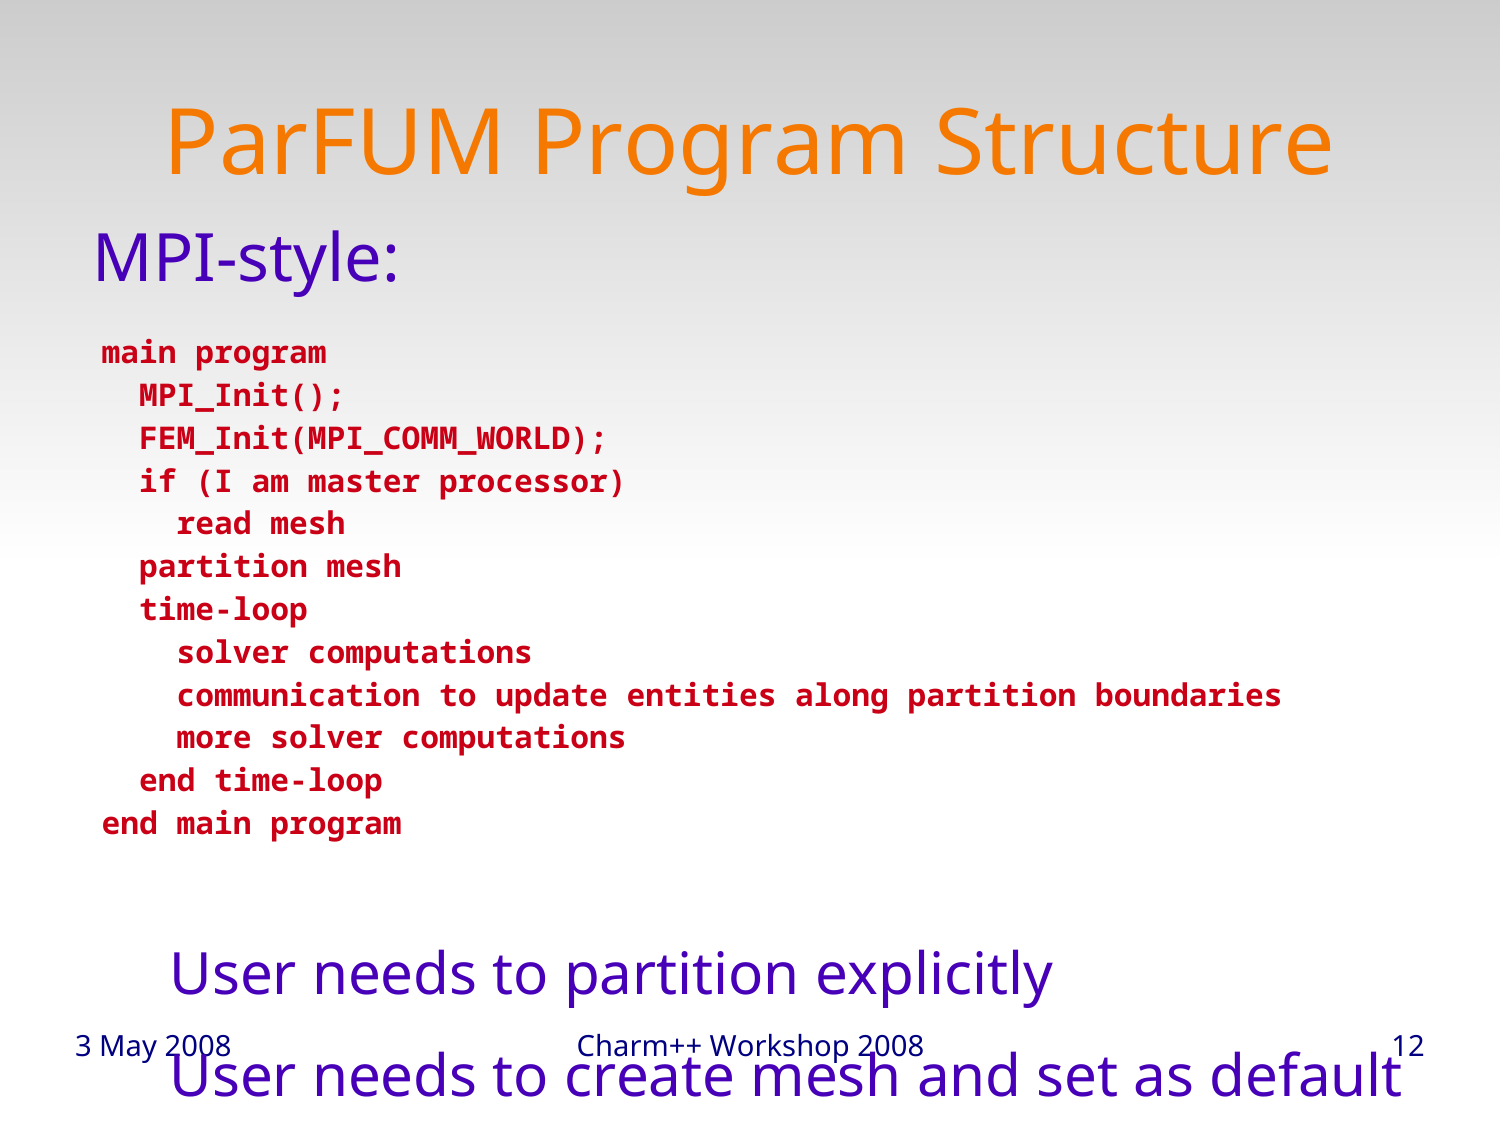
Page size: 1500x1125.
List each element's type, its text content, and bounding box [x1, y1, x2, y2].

list MPI-style: User needs to partition explicitly User needs to create mesh and set as default [75, 210, 1425, 995]
text_box main program MPI_Init(); FEM_Init(MPI_COMM_WORLD); if (I am master processor) read mesh partition mesh time-loop solver computations communication to update entities along partition boundaries more solver computations end time-loop end main program [86, 323, 1298, 786]
title ParFUM Program Structure [75, 52, 1425, 210]
